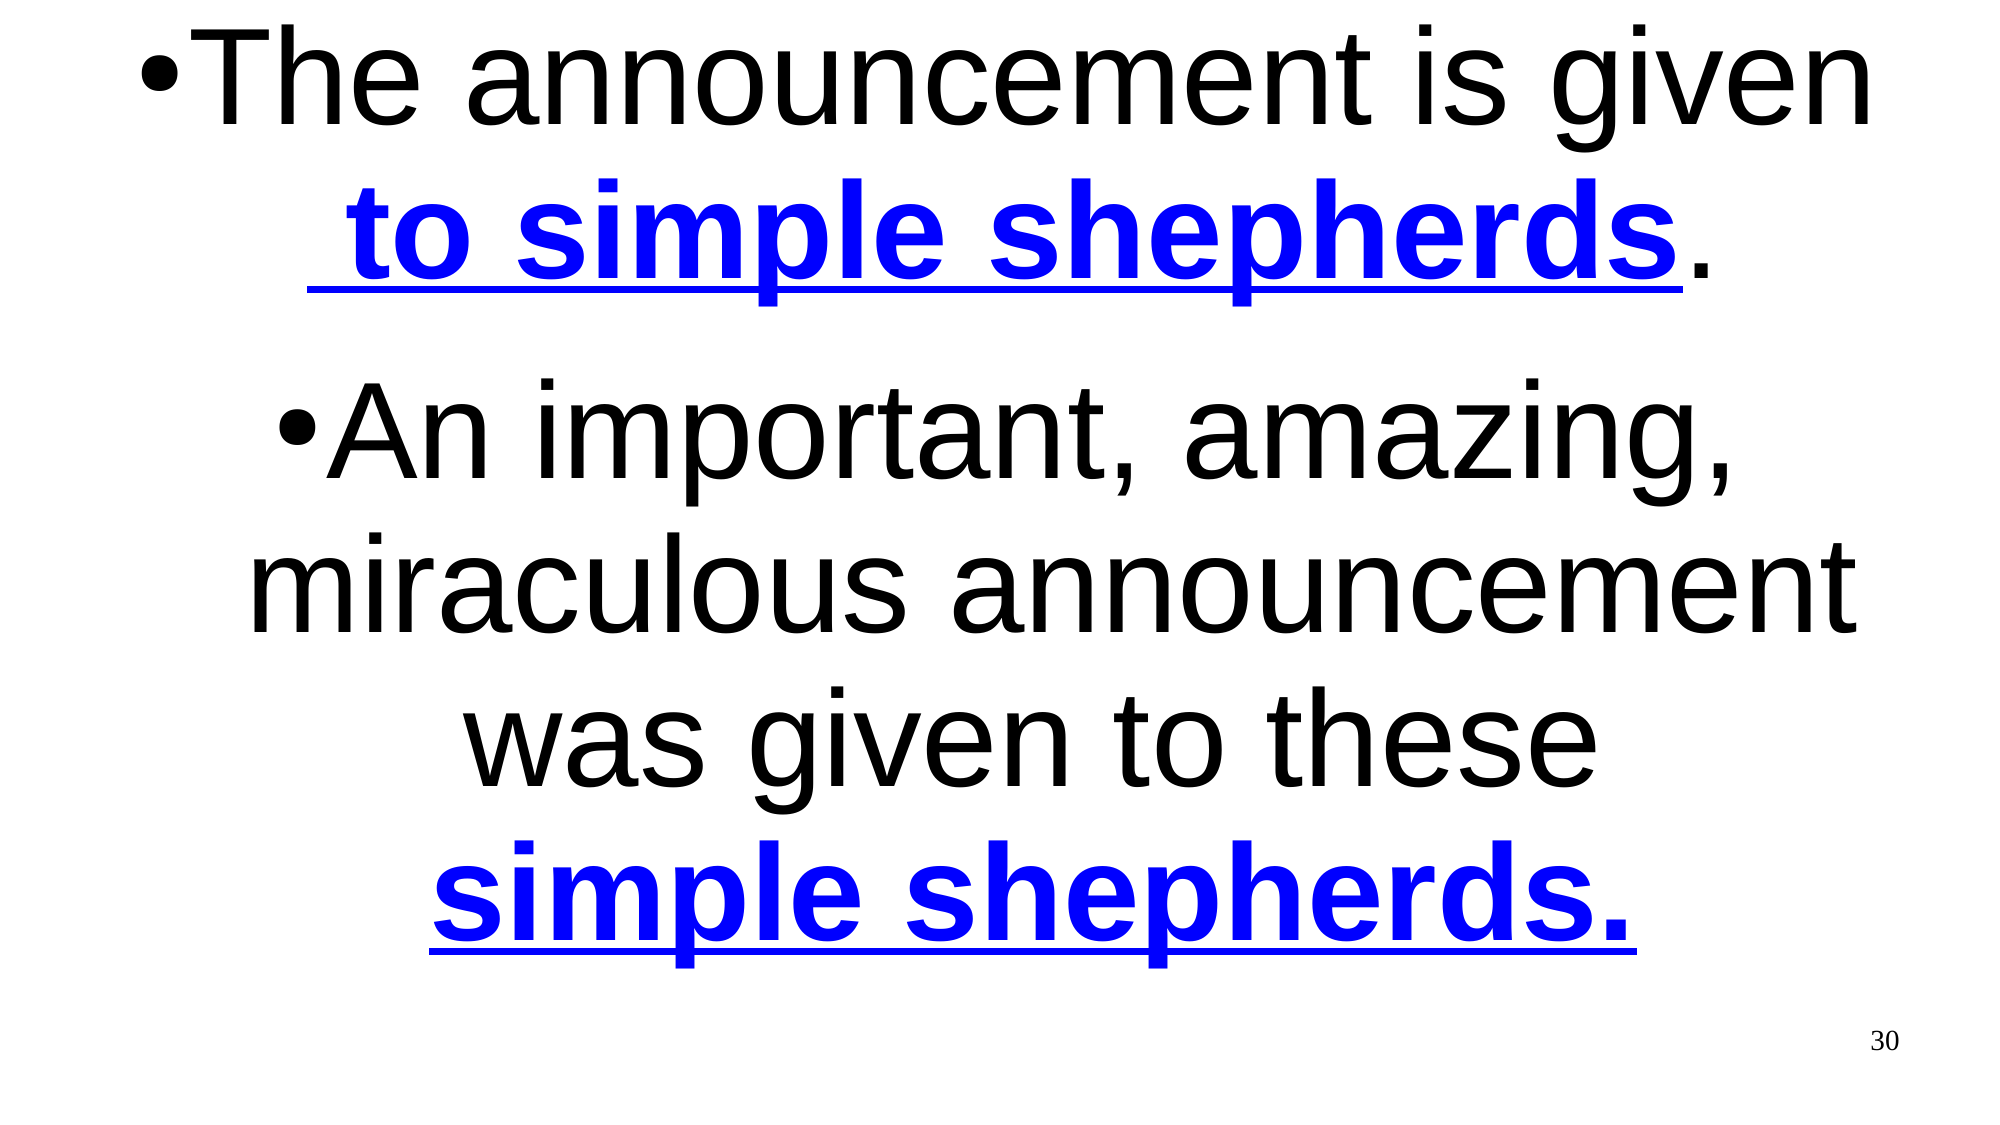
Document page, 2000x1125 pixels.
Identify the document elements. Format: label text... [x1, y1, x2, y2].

list The announcement is given to simple shepherds. An important, amazing, miraculous announcement was given to these simple shepherds. [0, 0, 1996, 1123]
